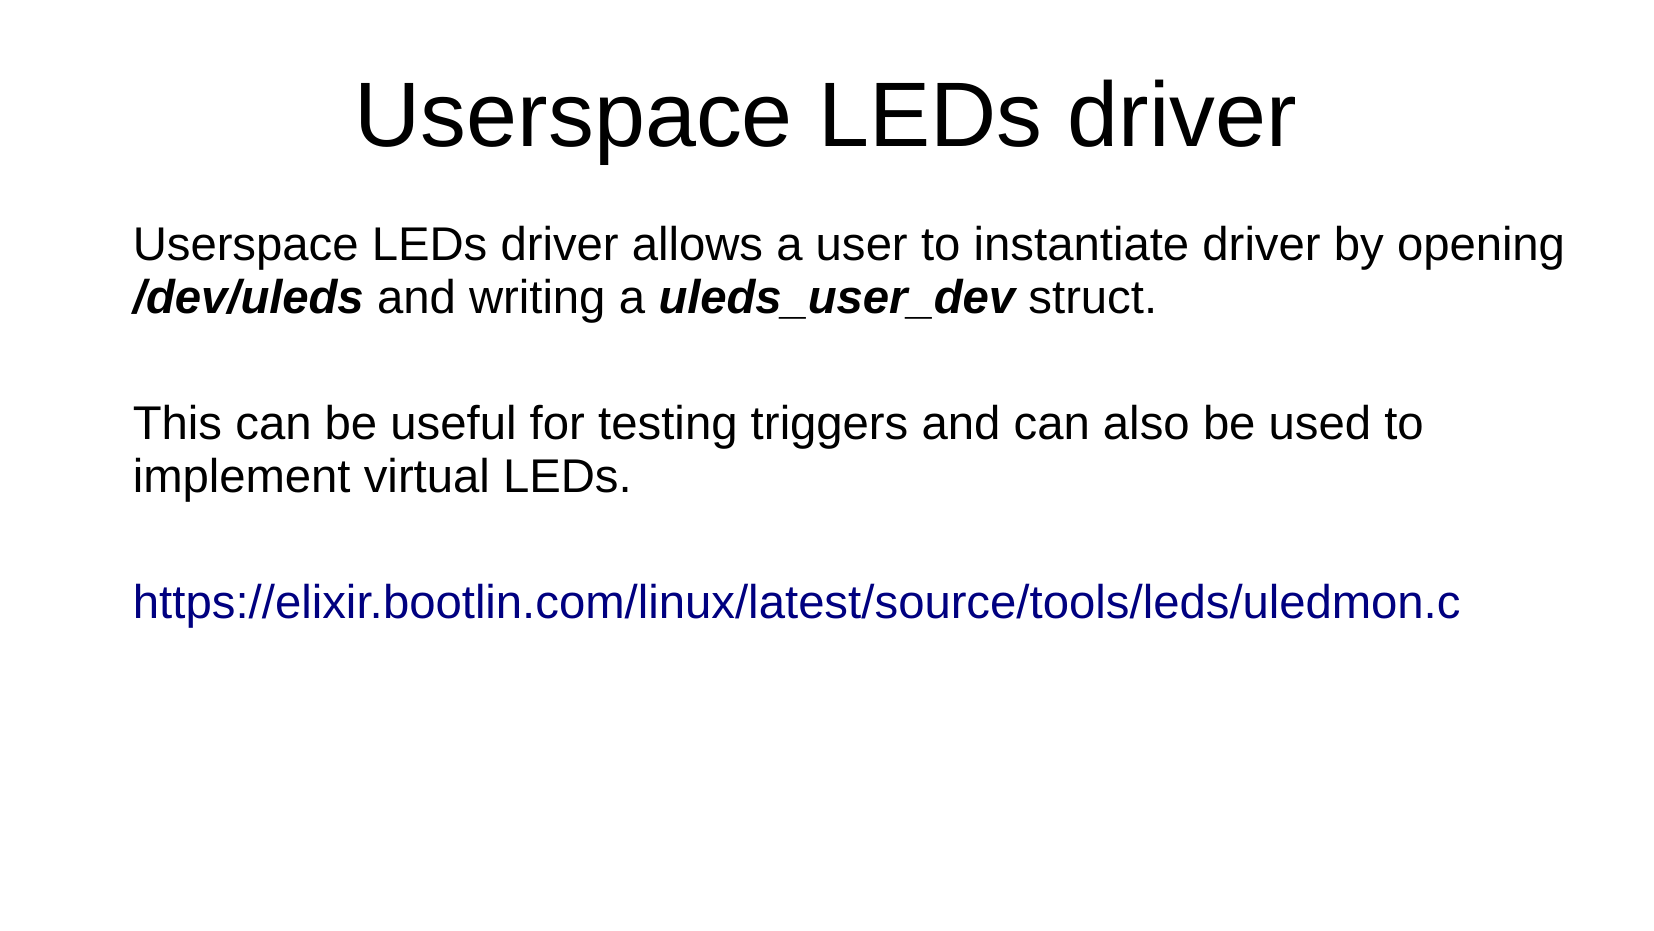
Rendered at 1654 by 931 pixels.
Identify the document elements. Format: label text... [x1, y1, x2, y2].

title Userspace LEDs driver [82, 37, 1571, 193]
list Userspace LEDs driver allows a user to instantiate driver by opening /dev/uleds and writing a uleds_user_dev struct. This can be useful for testing triggers and can also be used to implement virtual LEDs. https://elixir.bootlin.com/linux/latest/source/tools/leds/uledmon.c [82, 217, 1571, 758]
